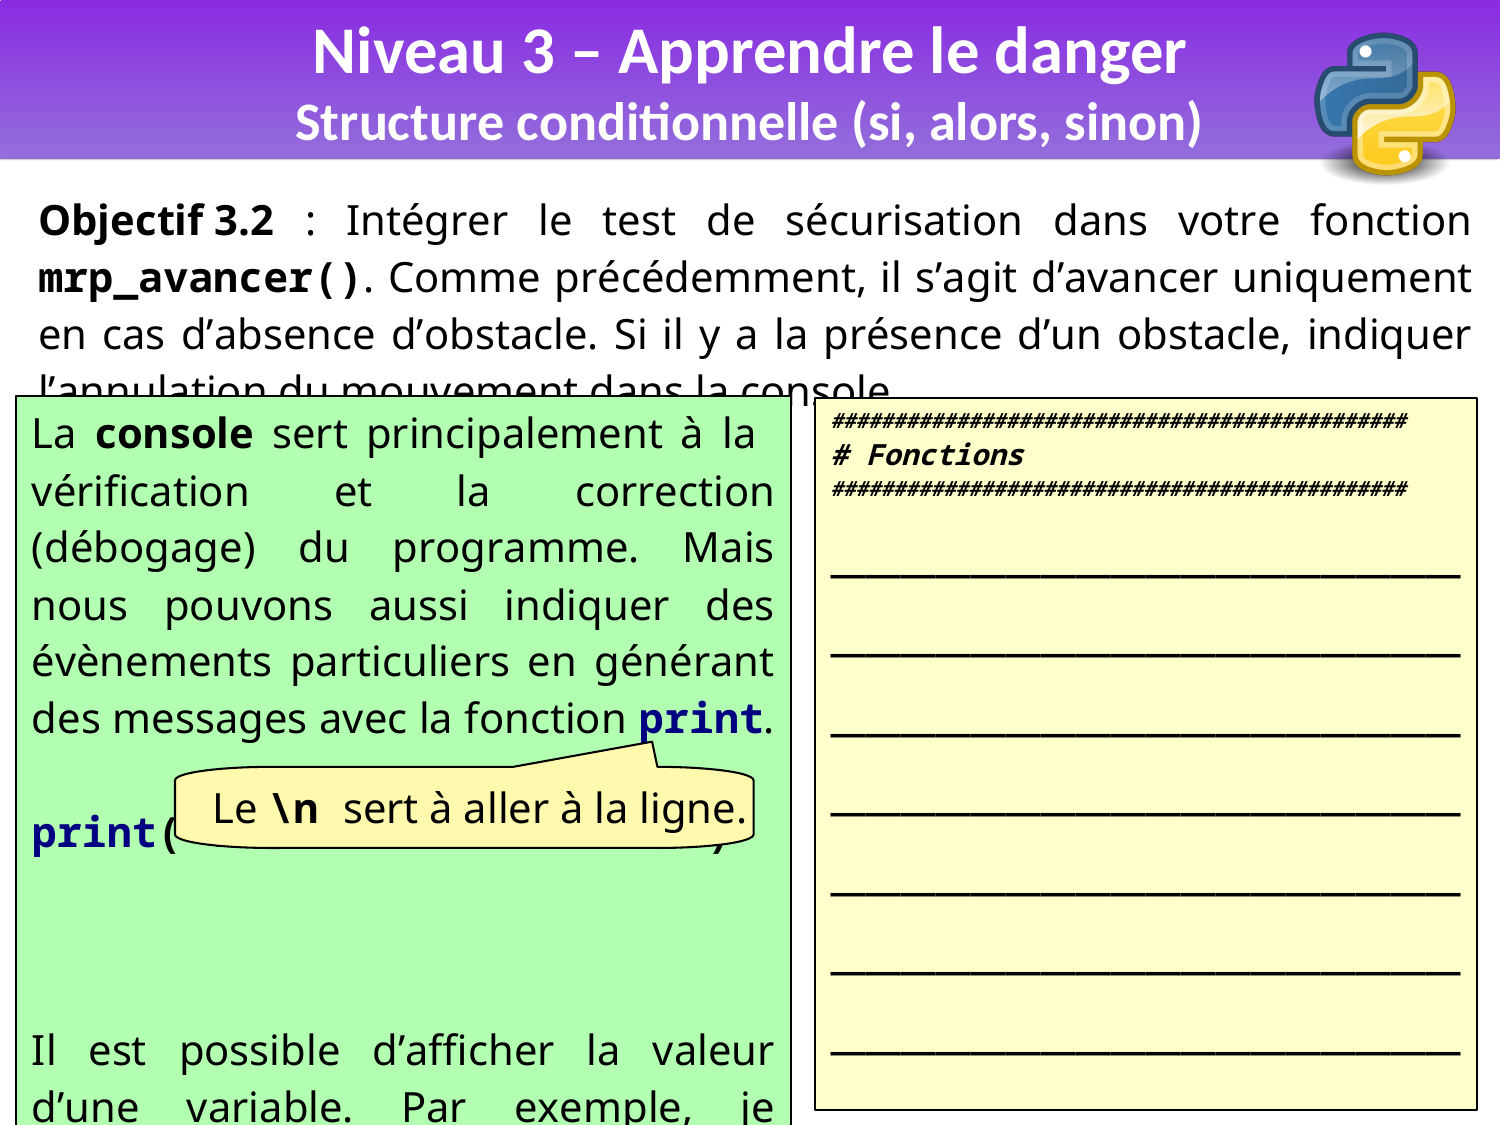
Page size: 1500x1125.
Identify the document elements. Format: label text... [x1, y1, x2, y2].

text_box Niveau 3 – Apprendre le danger Structure conditionnelle (si, alors, sinon) [0, 0, 1500, 159]
text_box Le \n sert à aller à la ligne. [174, 741, 754, 848]
picture [1305, 29, 1465, 183]
text_box ############################################## # Fonctions ############################################## ____________________________________ ____________________________________ ____________________________________ ____________________________________ ____________________________________ ____________________________________ ____________________________________ ____________________________________ ____________________________________ ____________________________________ [814, 397, 1477, 1111]
text_box La console sert principalement à la vérification et la correction (débogage) du programme. Mais nous pouvons aussi indiquer des évènements particuliers en générant des messages avec la fonction print. print("Texte à afficher \n") Il est possible d’afficher la valeur d’une variable. Par exemple, je souhaite afficher la valeur de la variable nb_pas . print("Nombre de pas:",nb_pas) [16, 395, 791, 1109]
text_box Objectif 3.2 : Intégrer le test de sécurisation dans votre fonction mrp_avancer(). Comme précédemment, il s’agit d’avancer uniquement en cas d’absence d’obstacle. Si il y a la présence d’un obstacle, indiquer l’annulation du mouvement dans la console. [23, 183, 1489, 365]
